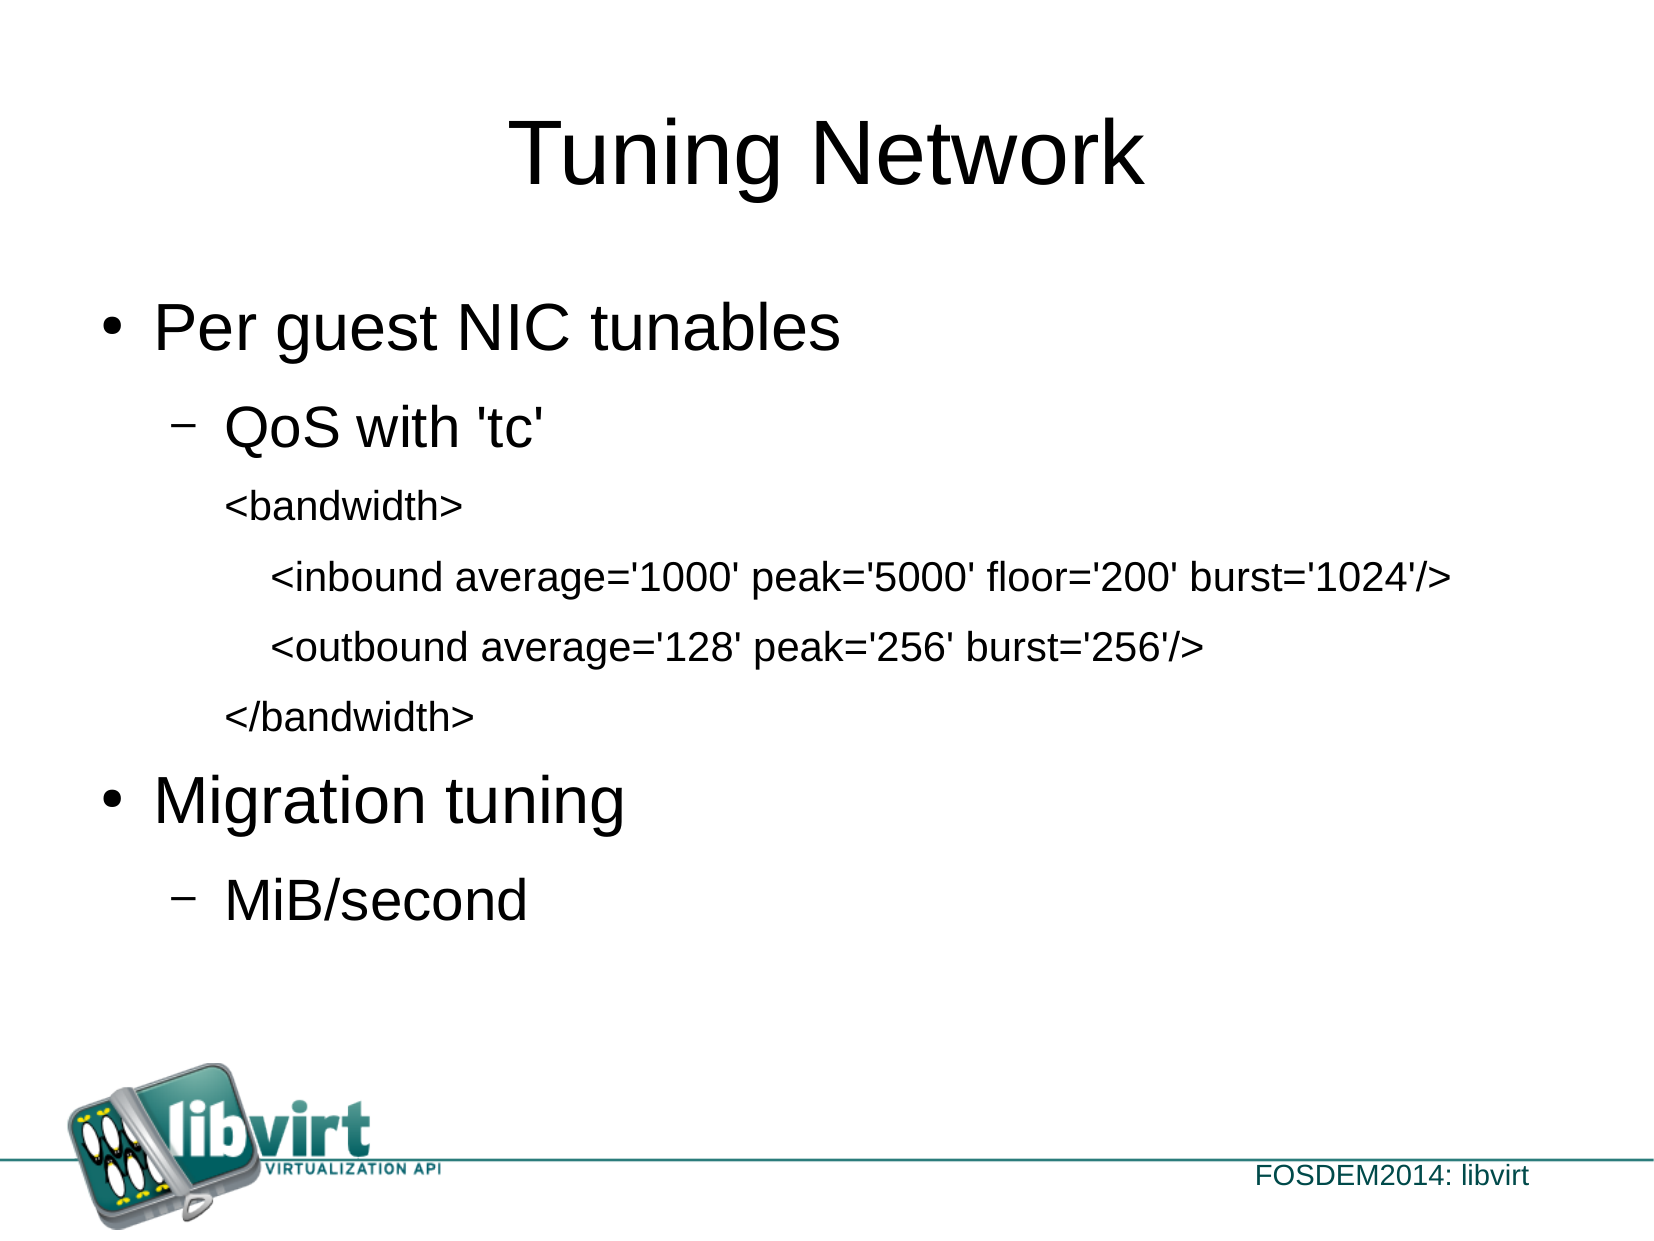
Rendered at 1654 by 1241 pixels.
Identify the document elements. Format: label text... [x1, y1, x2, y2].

title Tuning Network [82, 49, 1571, 257]
list Per guest NIC tunables QoS with 'tc' <bandwidth> <inbound average='1000' peak='5000' floor='200' burst='1024'/> <outbound average='128' peak='256' burst='256'/> </bandwidth> Migration tuning MiB/second [82, 290, 1571, 1010]
picture [0, 1063, 1654, 1230]
